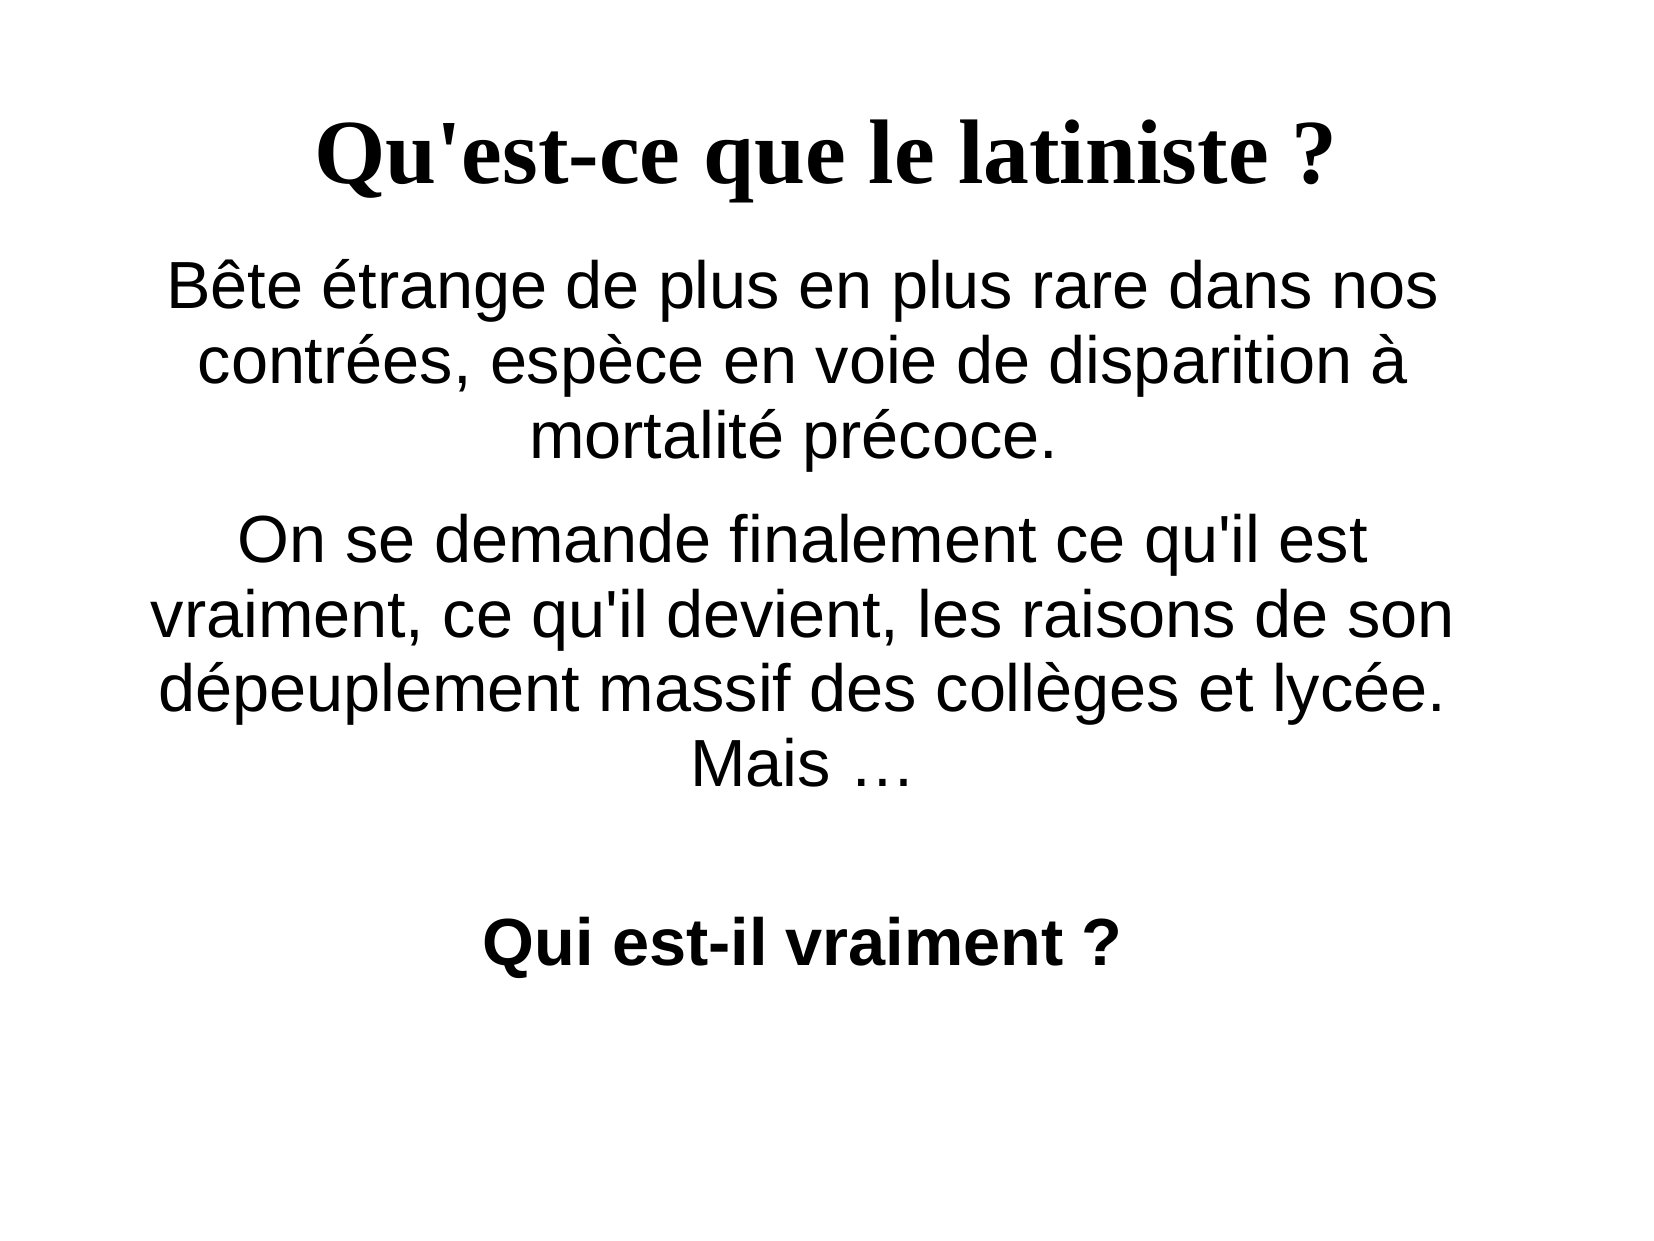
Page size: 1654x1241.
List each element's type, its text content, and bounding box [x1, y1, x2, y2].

title Qu'est-ce que le latiniste ? [82, 102, 1571, 204]
list Bête étrange de plus en plus rare dans nos contrées, espèce en voie de disparition à mortalité précoce. On se demande finalement ce qu'il est vraiment, ce qu'il devient, les raisons de son dépeuplement massif des collèges et lycée. Mais … Qui est-il vraiment ? [94, 248, 1512, 980]
